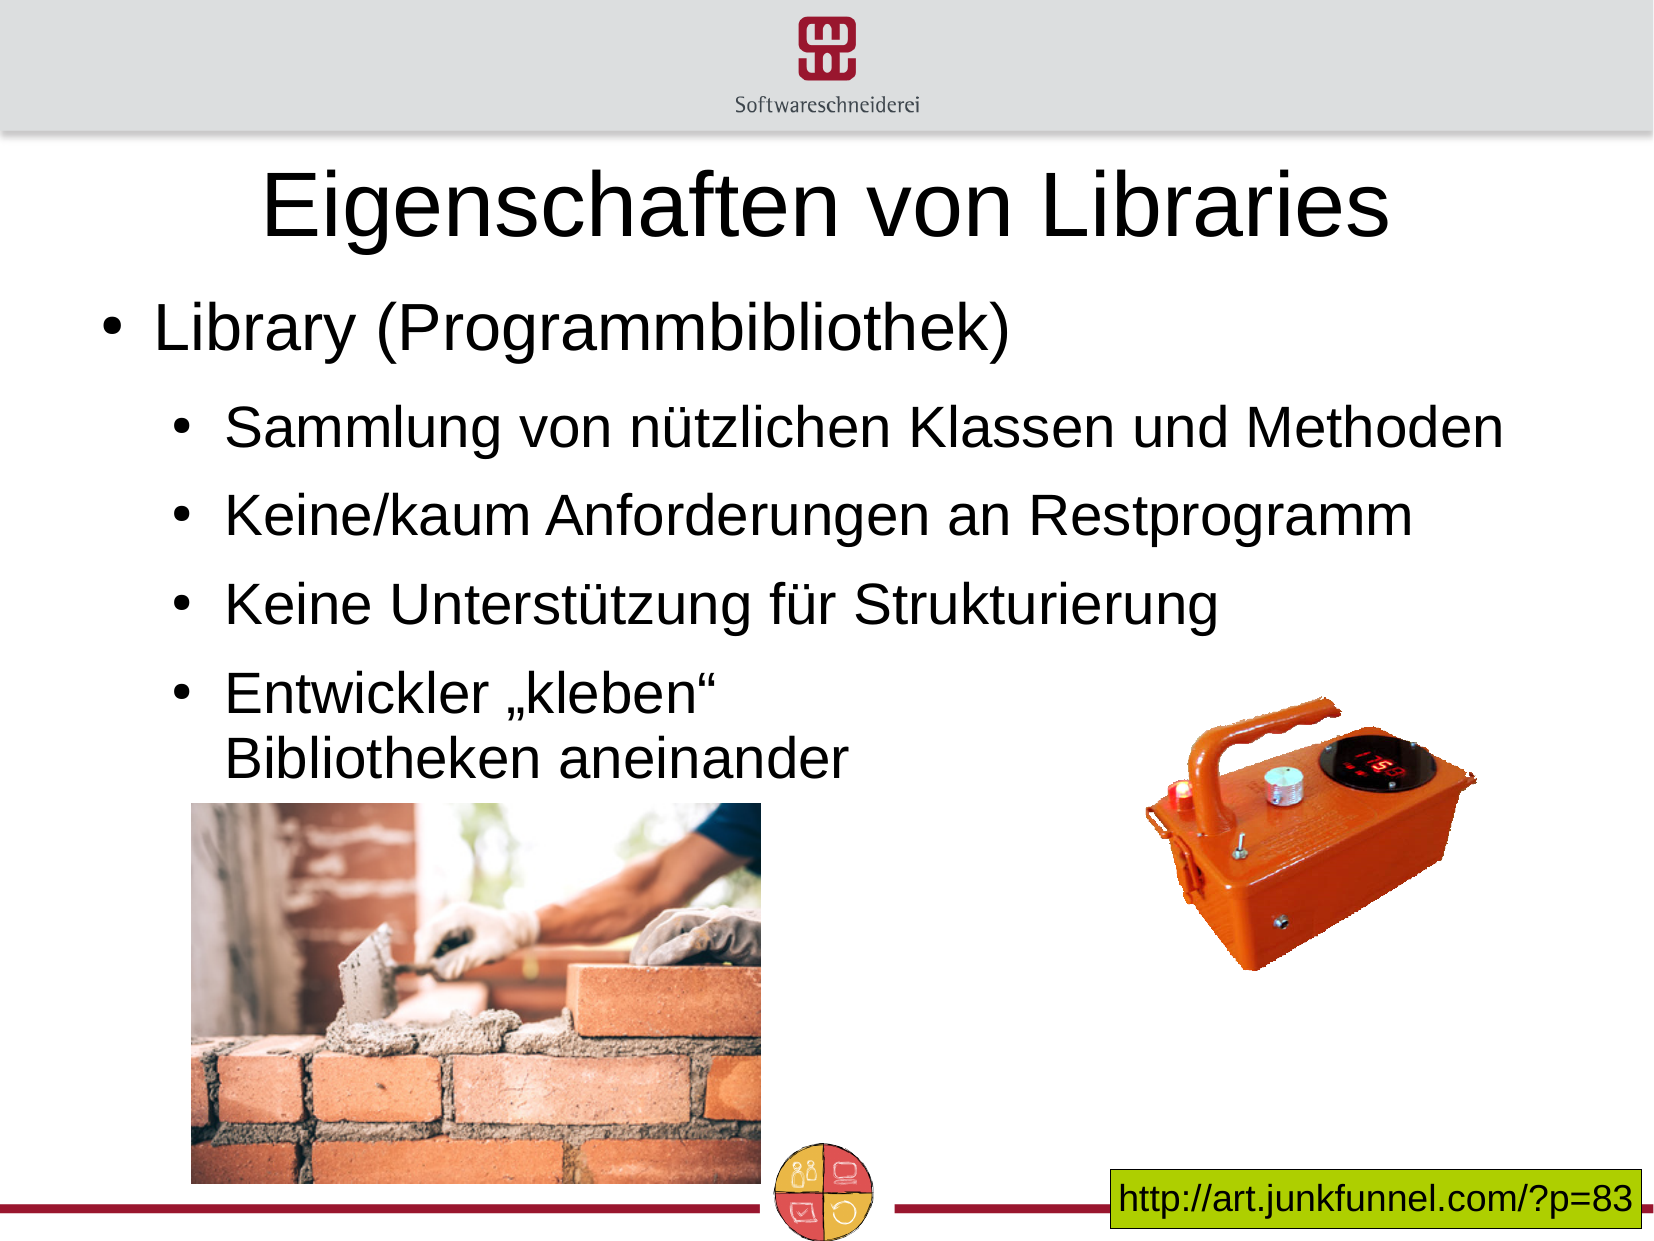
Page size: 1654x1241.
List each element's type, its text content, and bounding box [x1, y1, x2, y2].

title Eigenschaften von Libraries [82, 147, 1571, 257]
text_box http://art.junkfunnel.com/?p=83 [1110, 1169, 1642, 1229]
list Library (Programmbibliothek) Sammlung von nützlichen Klassen und Methoden Keine/kaum Anforderungen an Restprogramm Keine Unterstützung für Strukturierung Entwickler „kleben“ Bibliotheken aneinander [82, 290, 1571, 1010]
picture [0, 0, 1654, 1241]
